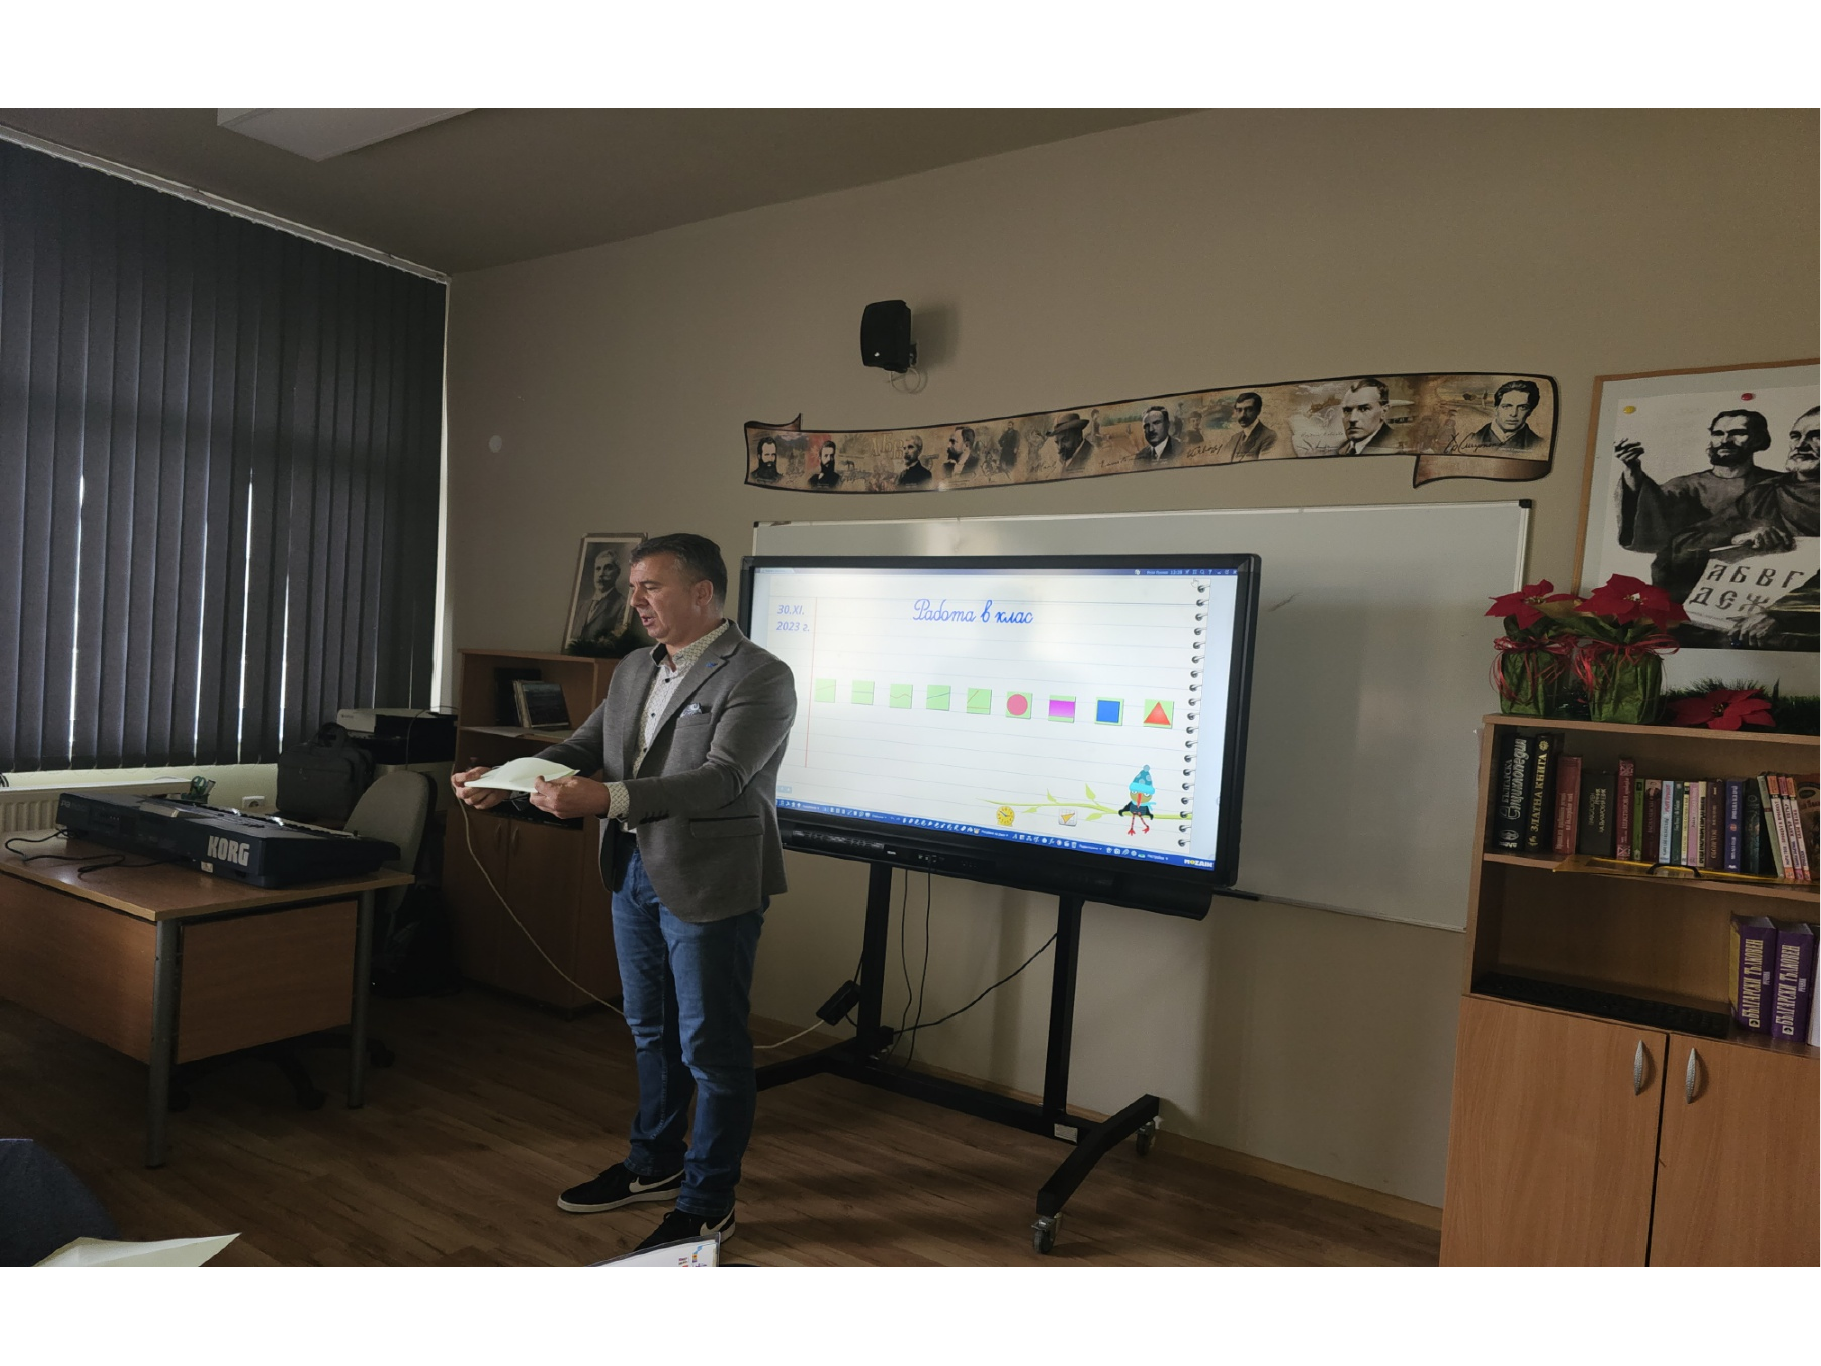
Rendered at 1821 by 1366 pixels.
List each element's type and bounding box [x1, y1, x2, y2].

picture [0, 108, 1821, 1267]
